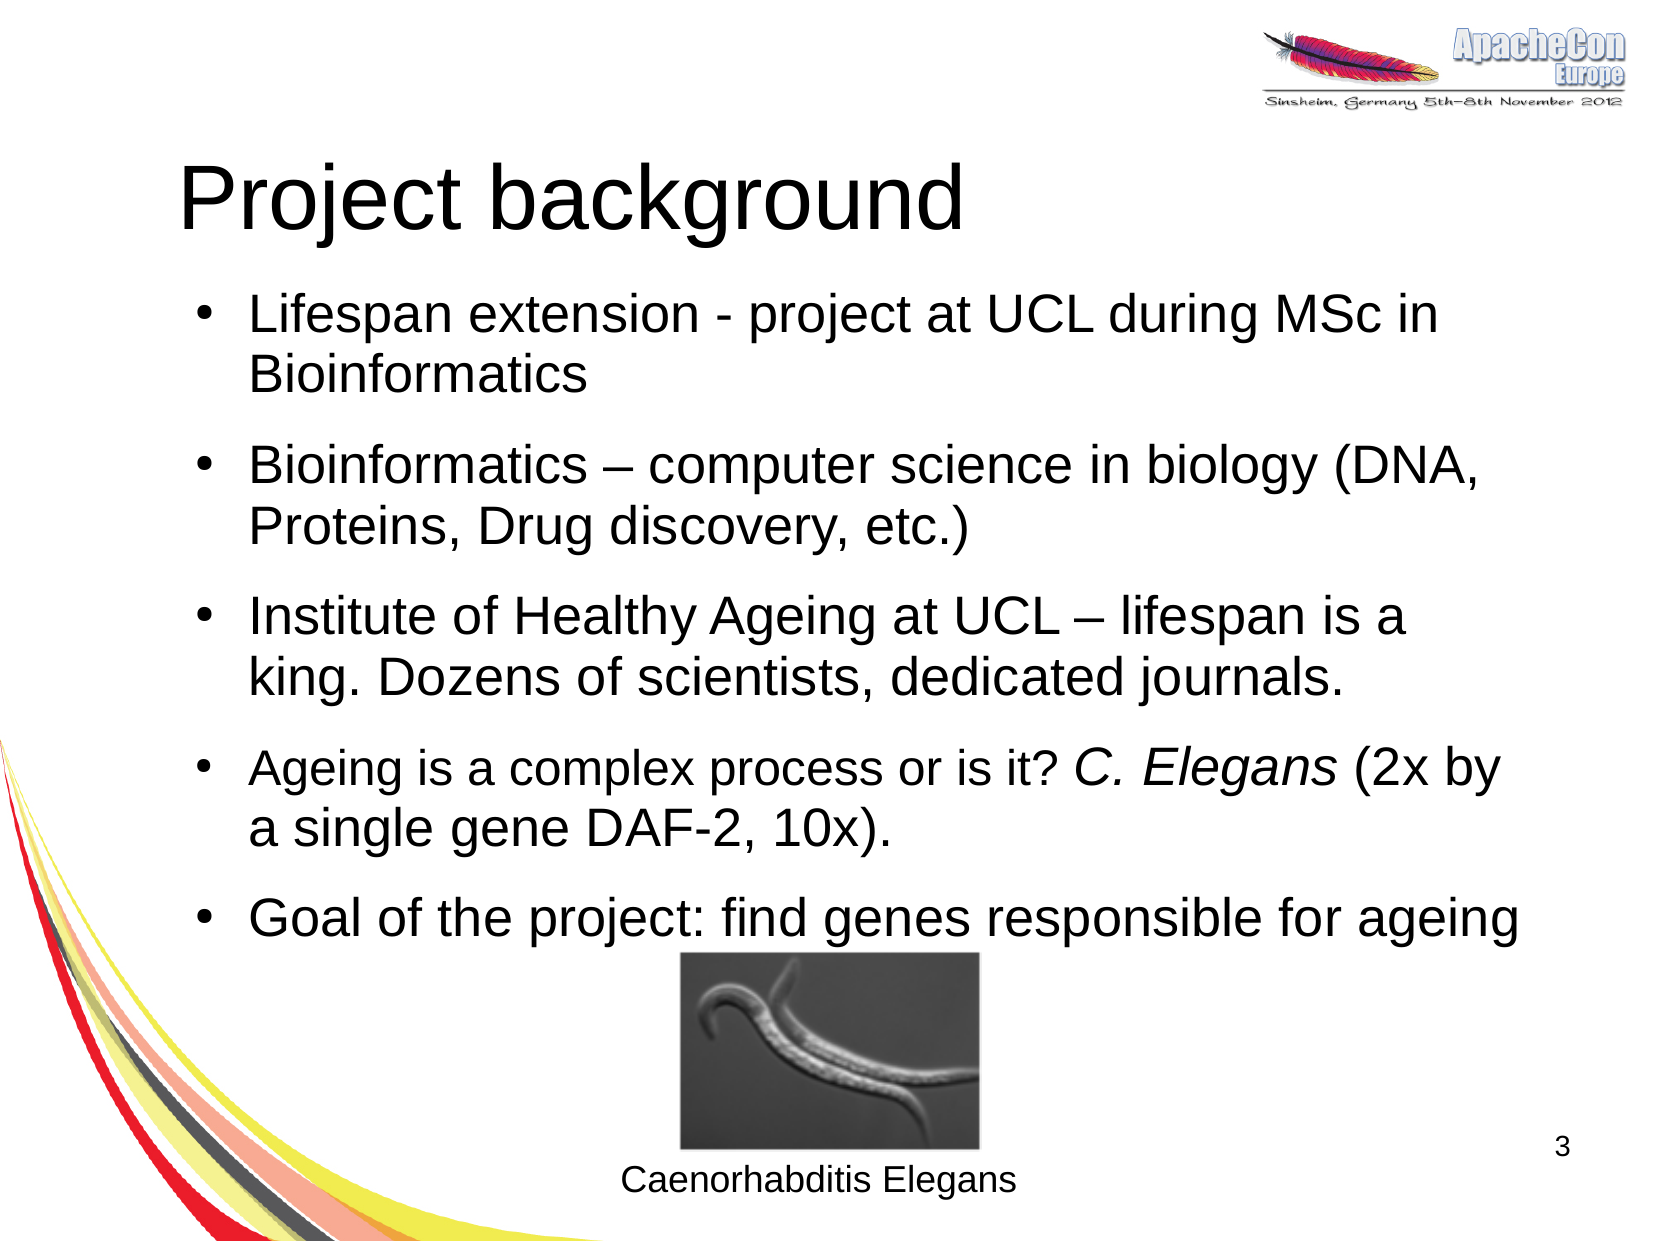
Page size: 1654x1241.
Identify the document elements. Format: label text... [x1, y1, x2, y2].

text_box Caenorhabditis Elegans [605, 1151, 1034, 1209]
picture [0, 0, 1654, 1241]
title Project background [177, 141, 1536, 254]
list Lifespan extension - project at UCL during MSc in Bioinformatics Bioinformatics – computer science in biology (DNA, Proteins, Drug discovery, etc.) Institute of Healthy Ageing at UCL – lifespan is a king. Dozens of scientists, dedicated journals. Ageing is a complex process or is it? C. Elegans (2x by a single gene DAF-2, 10x). Goal of the project: find genes responsible for ageing [177, 283, 1536, 1004]
